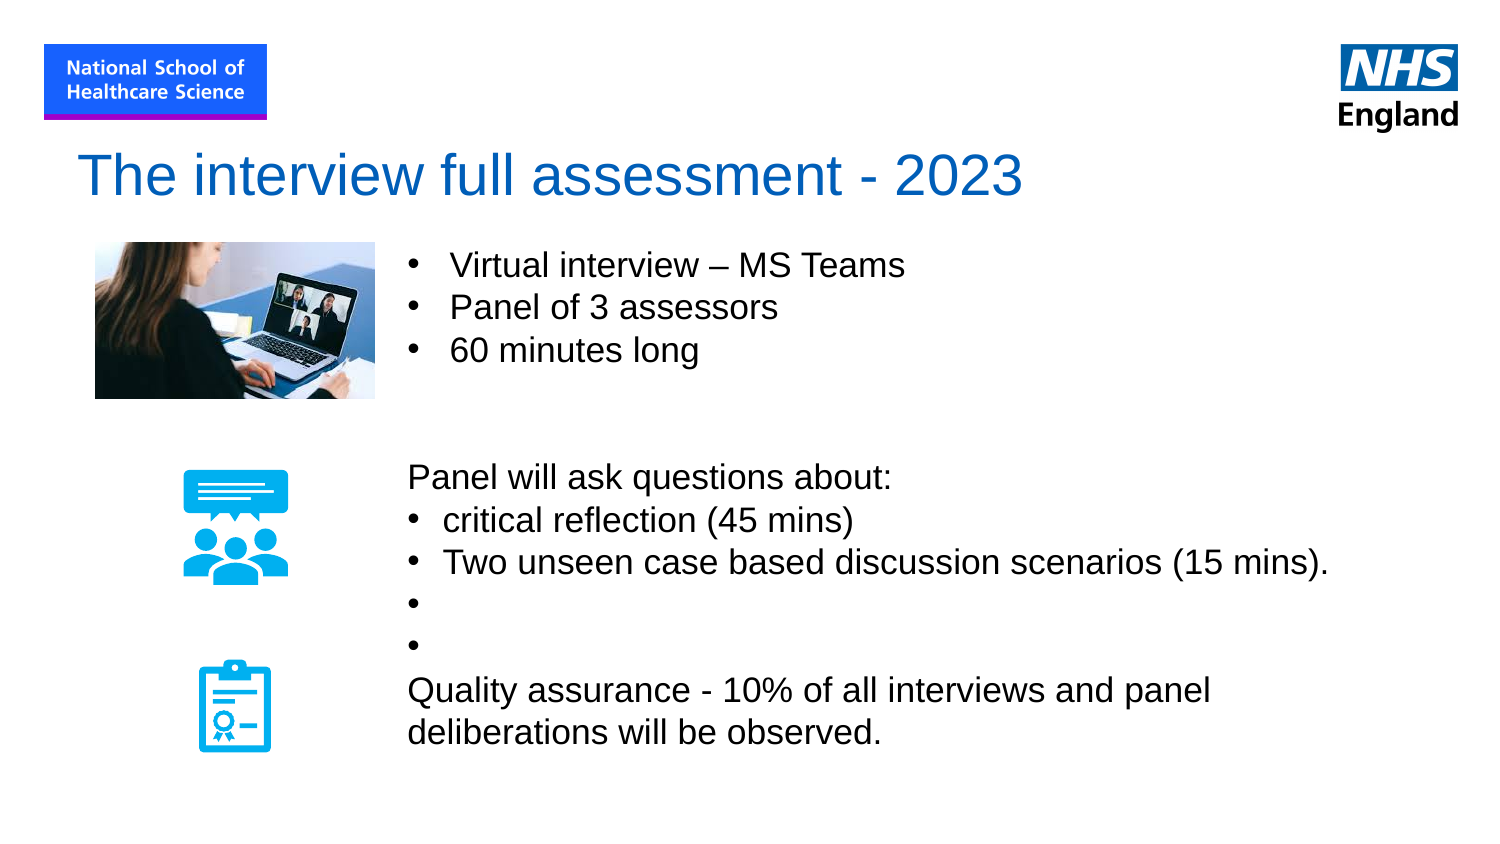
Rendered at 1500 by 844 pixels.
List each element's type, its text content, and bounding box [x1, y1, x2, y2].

title The interview full assessment - 2023 [62, 137, 1357, 219]
text_box Virtual interview – MS Teams Panel of 3 assessors 60 minutes long Panel will ask questions about: critical reflection (45 mins) Two unseen case based discussion scenarios (15 mins). Quality assurance - 10% of all interviews and panel deliberations will be observed. [392, 234, 1424, 765]
picture [95, 242, 375, 399]
picture [165, 457, 305, 598]
picture [178, 649, 292, 763]
